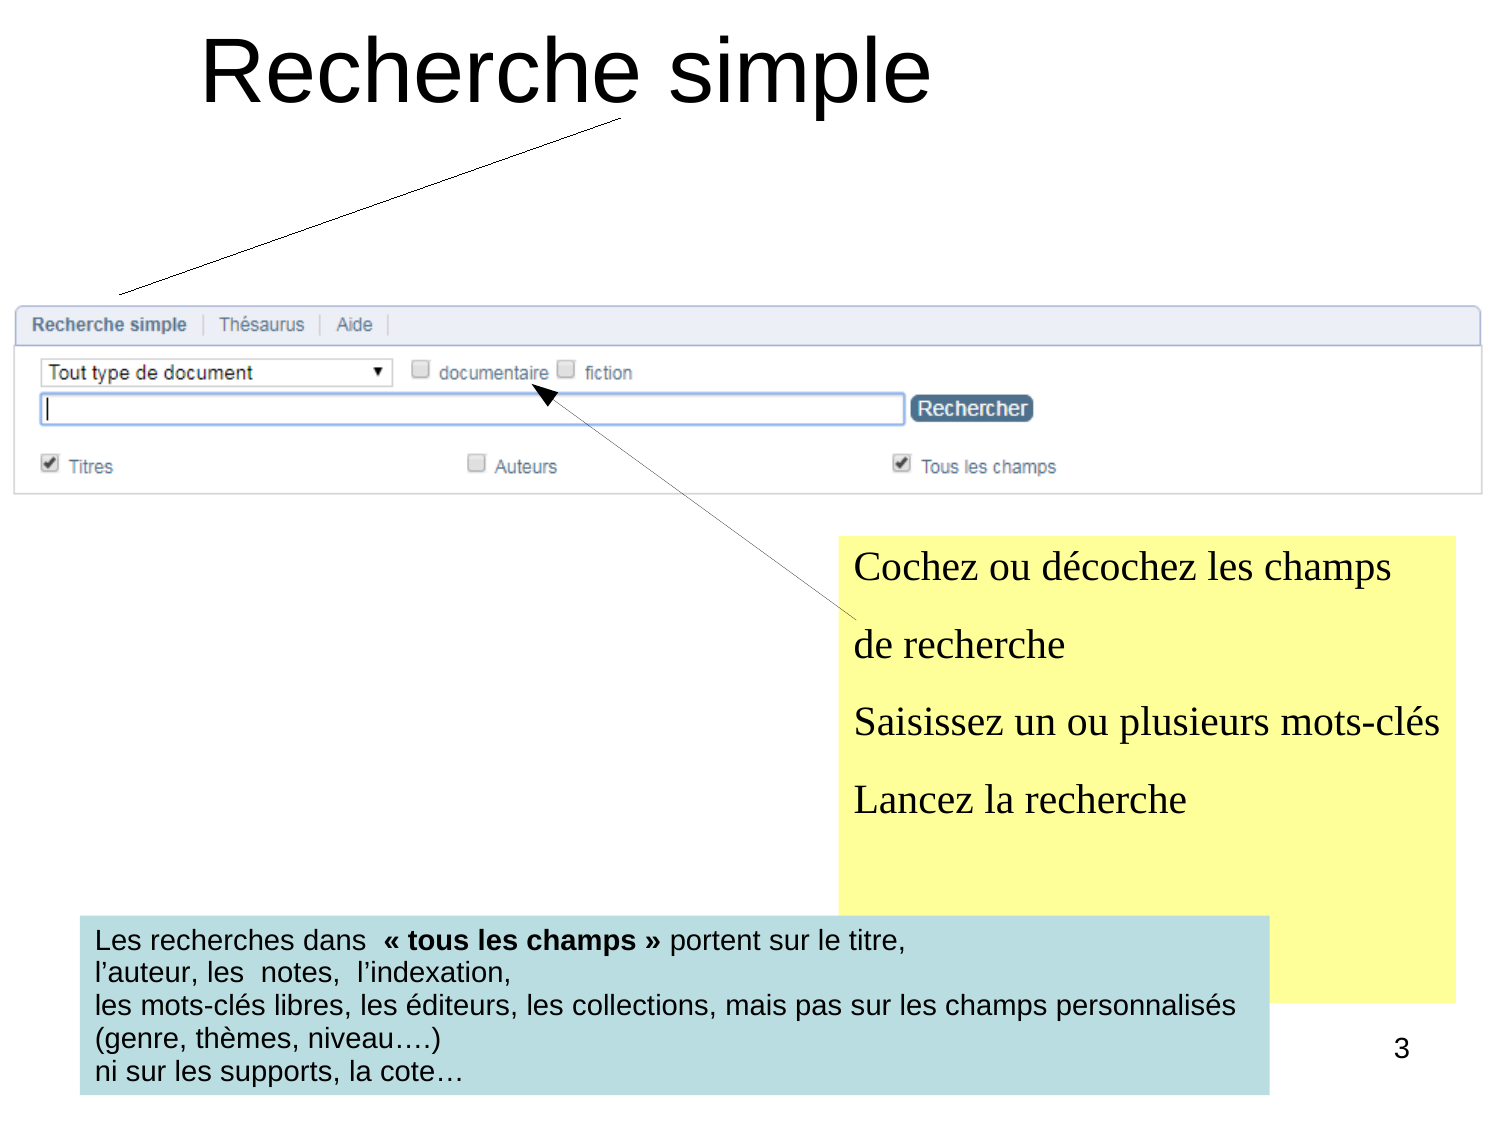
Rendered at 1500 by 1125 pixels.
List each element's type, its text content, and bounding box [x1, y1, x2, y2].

text_box Cochez ou décochez les champs de recherche Saisissez un ou plusieurs mots-clés Lancez la recherche [838, 535, 1456, 1003]
text_box <numéro> [1074, 1024, 1426, 1103]
text_box Recherche simple [0, 0, 1205, 165]
text_box Les recherches dans « tous les champs » portent sur le titre, l’auteur, les notes, l’indexation, les mots-clés libres, les éditeurs, les collections, mais pas sur les champs personnalisés (genre, thèmes, niveau….) ni sur les supports, la cote… [79, 915, 1270, 1096]
picture [0, 295, 1500, 519]
